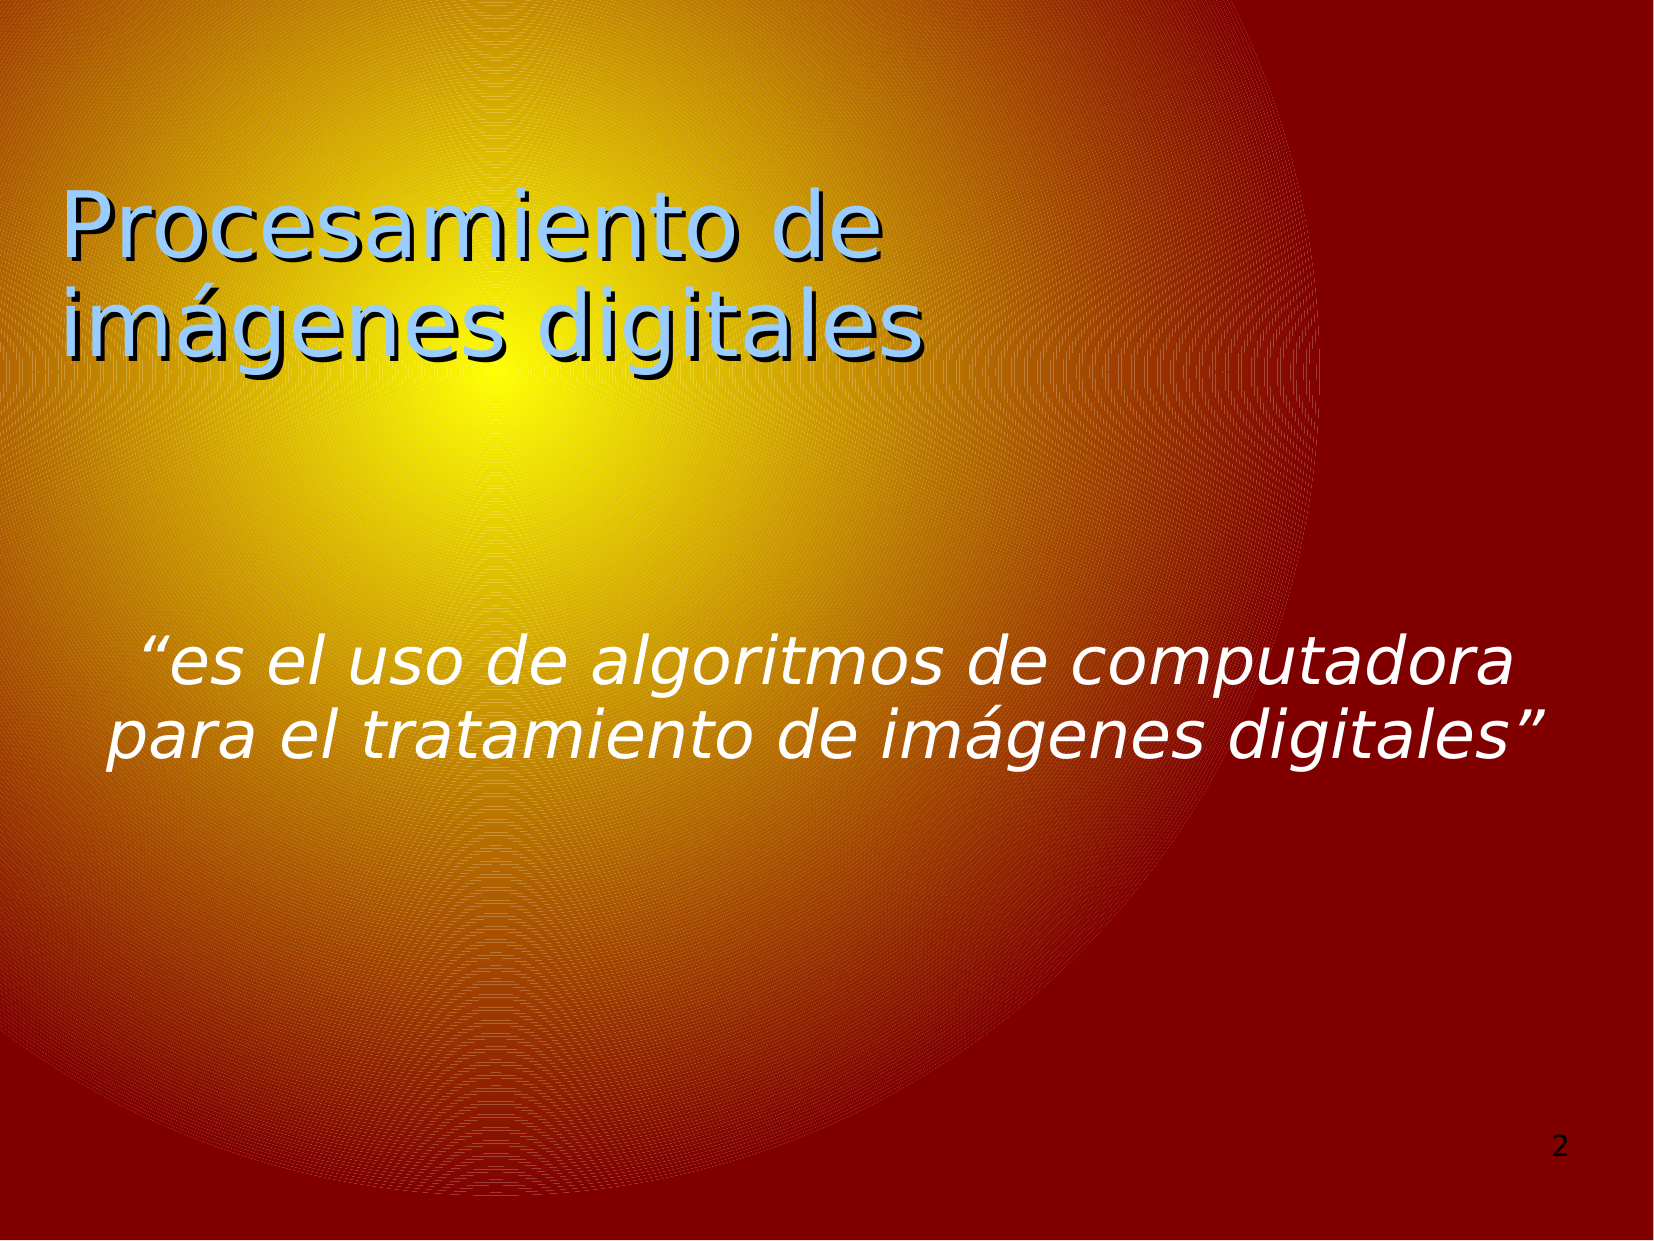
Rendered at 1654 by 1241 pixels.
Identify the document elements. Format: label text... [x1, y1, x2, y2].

subtitle “es el uso de algoritmos de computadora para el tratamiento de imágenes digitales” [82, 297, 1571, 1102]
title Procesamiento de imágenes digitales [59, 170, 1548, 384]
